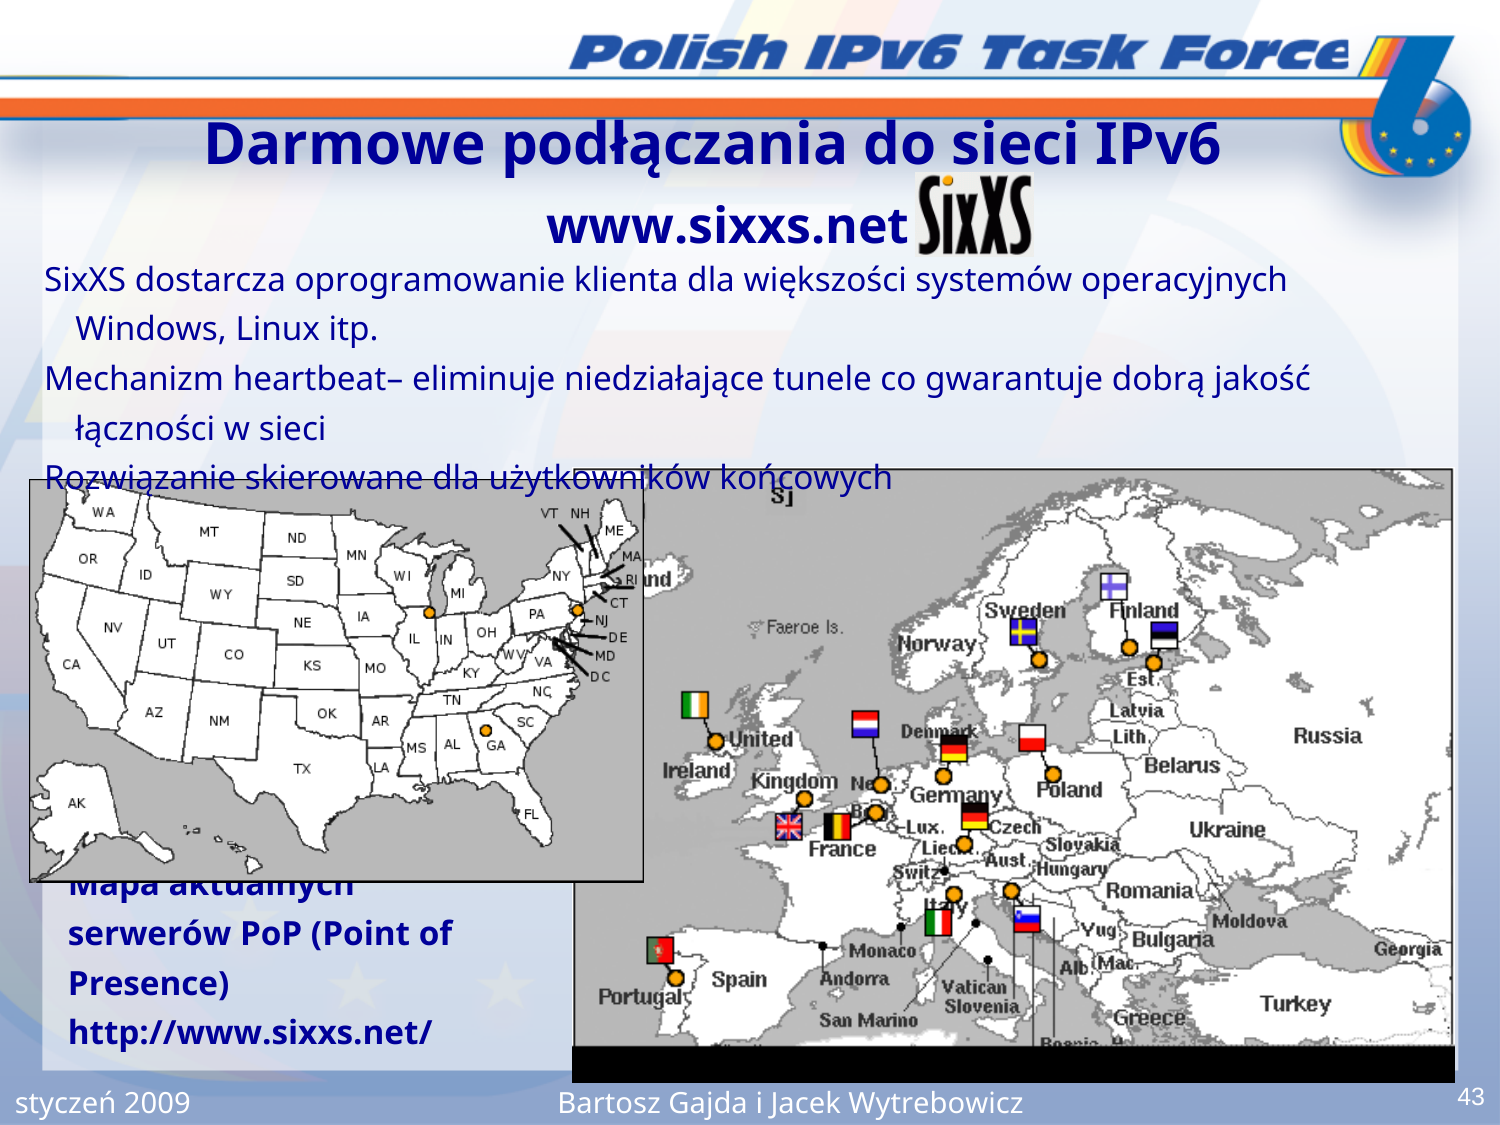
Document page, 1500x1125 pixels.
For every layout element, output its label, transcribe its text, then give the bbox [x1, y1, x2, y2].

text_box Mapa aktualnych serwerów PoP (Point of Presence) http://www.sixxs.net/ [53, 883, 550, 1063]
text_box Darmowe podłączania do sieci IPv6 www.sixxs.net [0, 125, 1471, 268]
picture [0, 0, 1500, 1125]
text_box SixXS dostarcza oprogramowanie klienta dla większości systemów operacyjnych Windows, Linux itp. Mechanizm heartbeat– eliminuje niedziałające tunele co gwarantuje dobrą jakość łączności w sieci Rozwiązanie skierowane dla użytkowników końcowych [29, 243, 1450, 508]
